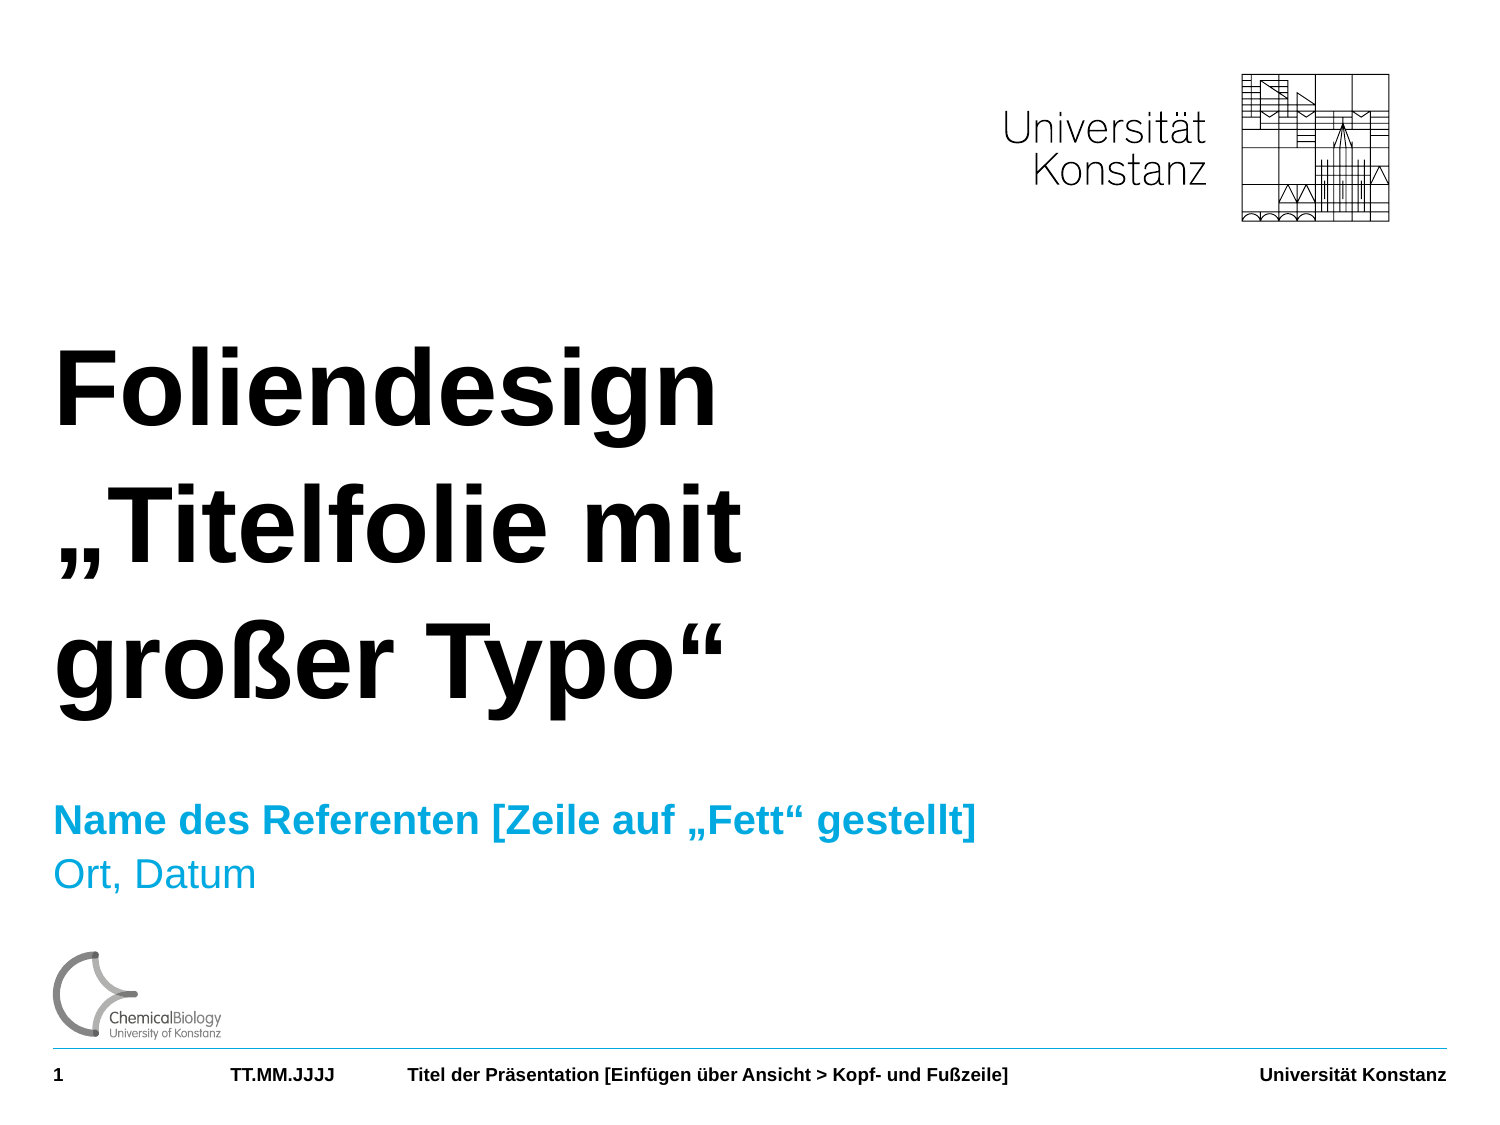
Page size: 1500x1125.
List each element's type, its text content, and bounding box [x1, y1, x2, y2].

title Foliendesign „Titelfolie mit großer Typo“ [53, 260, 1093, 720]
list Name des Referenten [Zeile auf „Fett“ gestellt] Ort, Datum [53, 720, 1093, 898]
